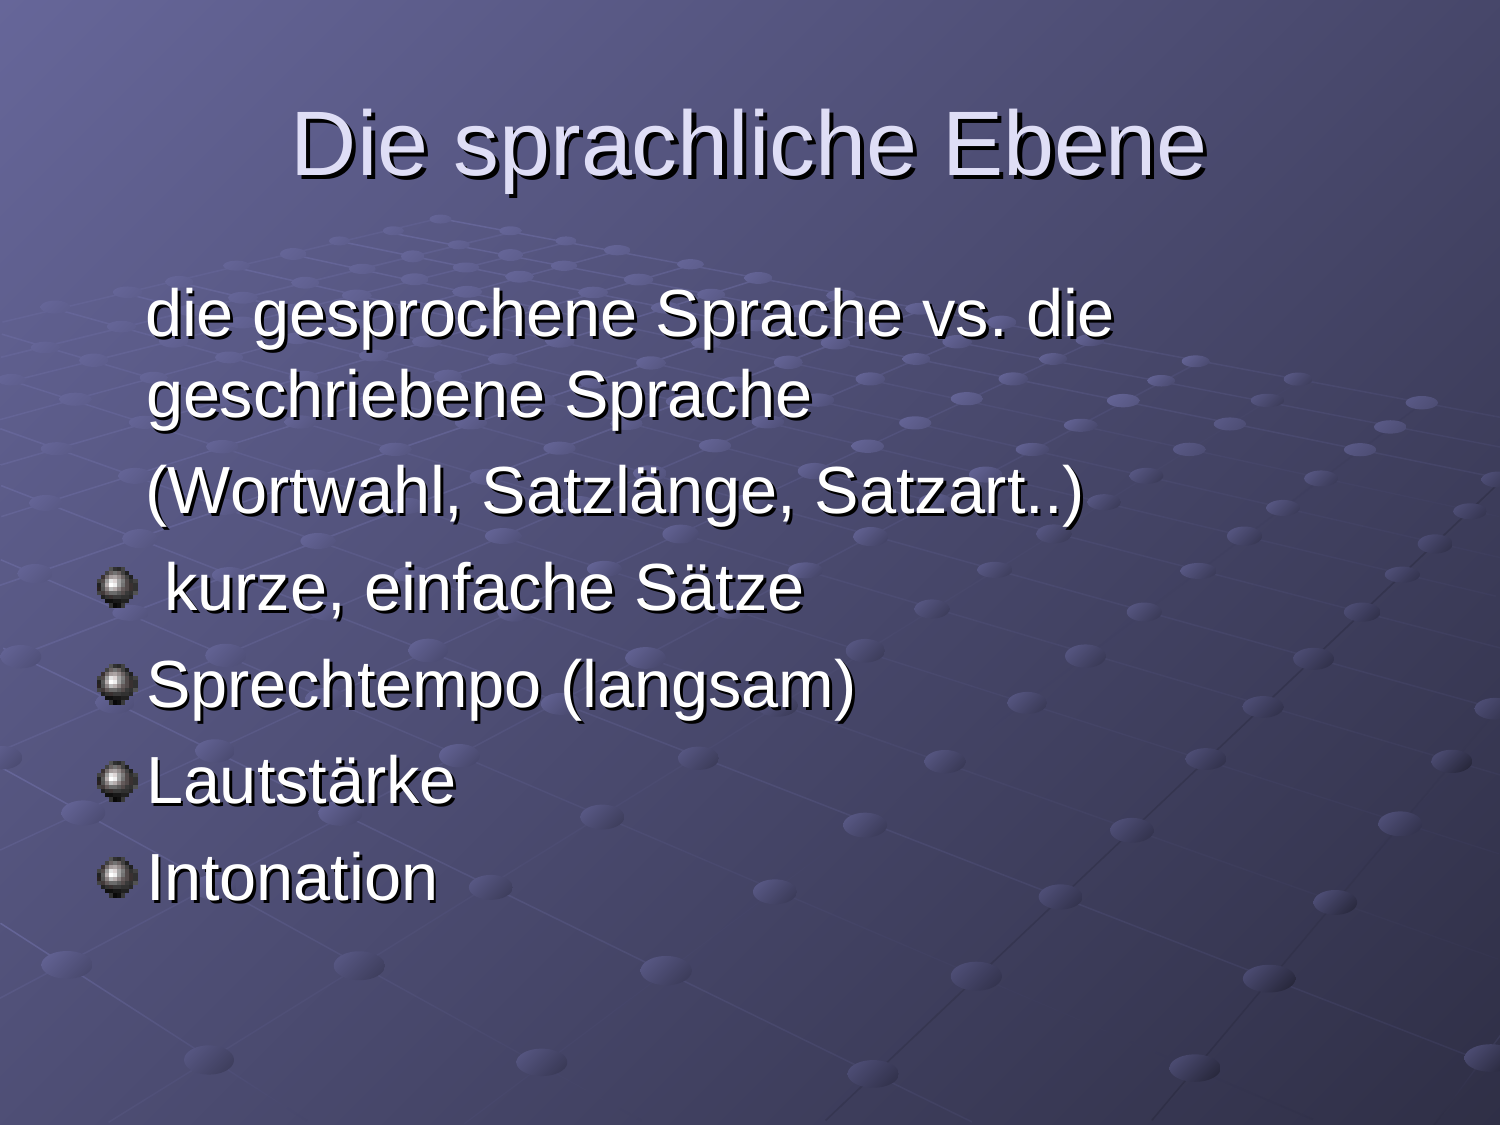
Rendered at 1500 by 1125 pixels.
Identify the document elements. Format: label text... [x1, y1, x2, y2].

title Die sprachliche Ebene [75, 45, 1426, 233]
list die gesprochene Sprache vs. die geschriebene Sprache (Wortwahl, Satzlänge, Satzart..) kurze, einfache Sätze Sprechtempo (langsam) Lautstärke Intonation [75, 262, 1426, 1007]
